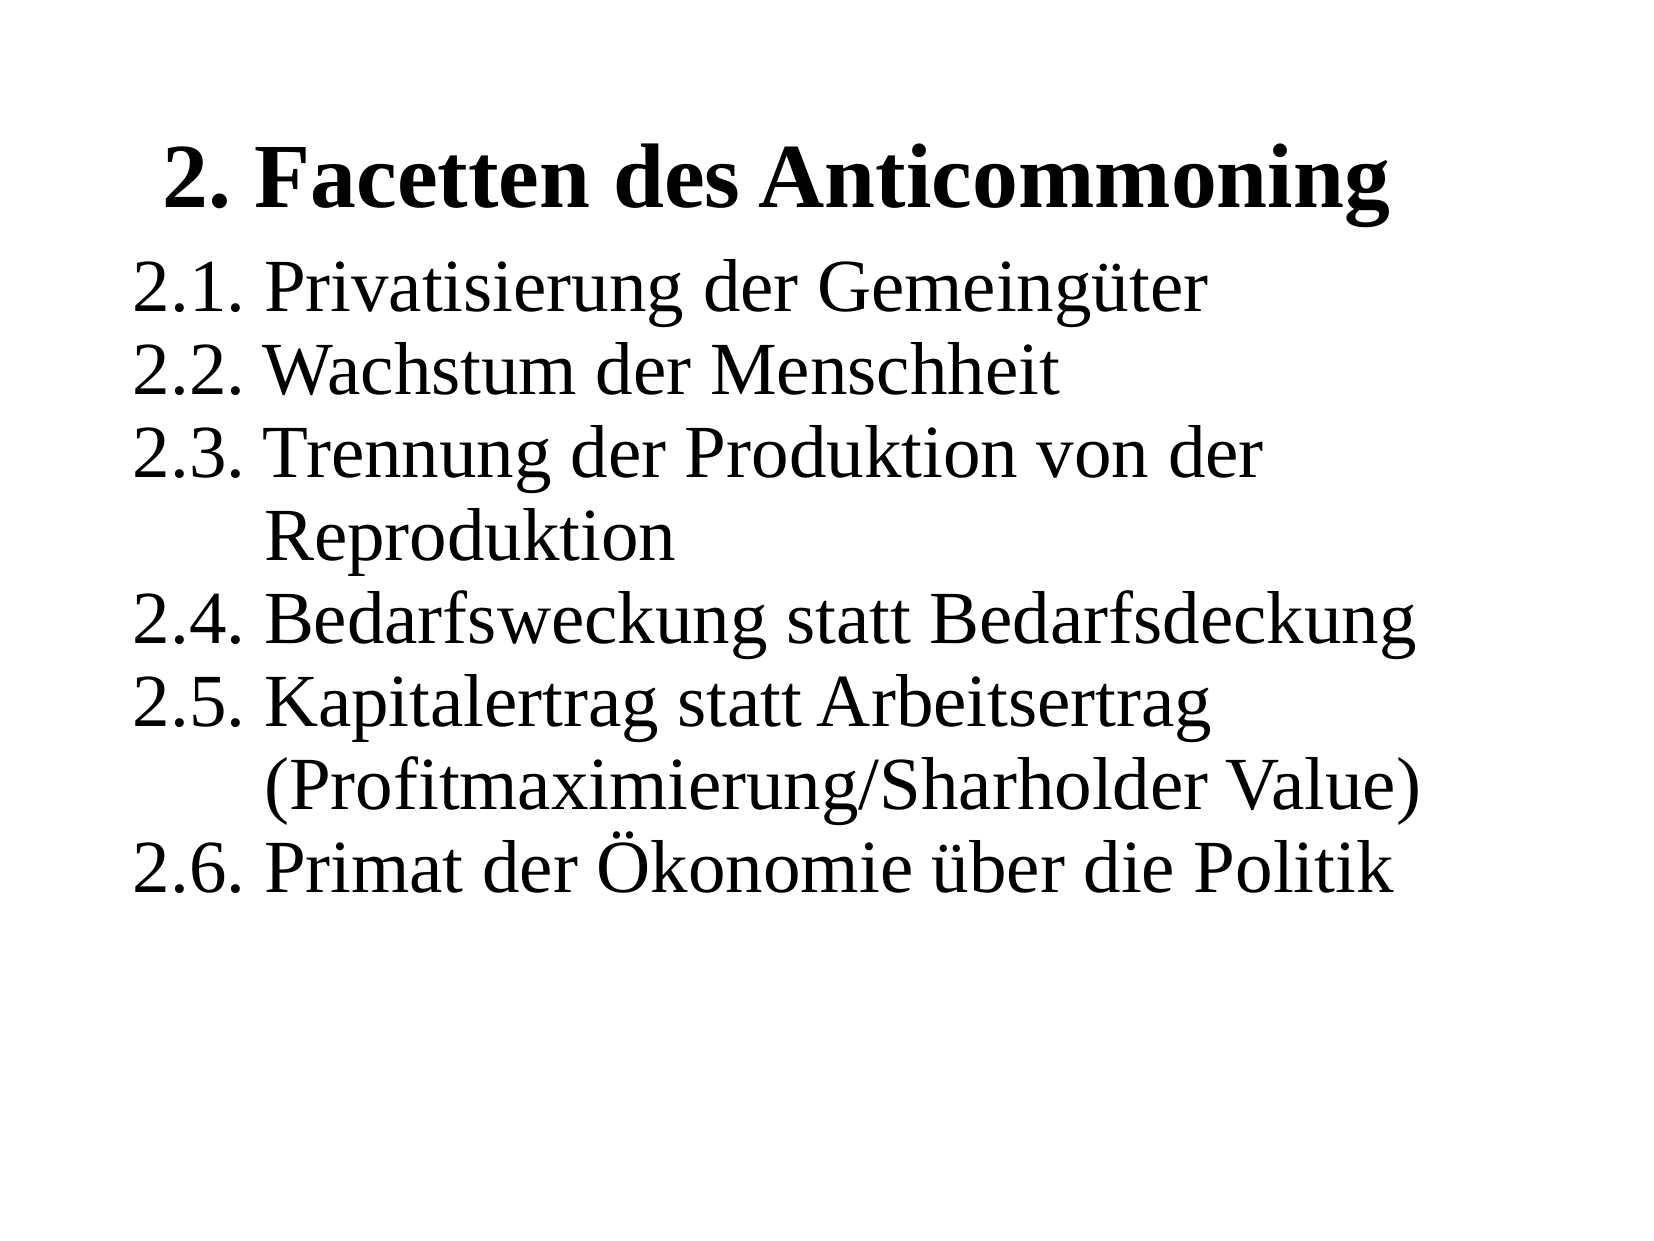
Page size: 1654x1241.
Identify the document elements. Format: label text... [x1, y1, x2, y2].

text_box 2. Facetten des Anticommoning 2.1. Privatisierung der Gemeingüter 2.2. Wachstum der Menschheit 2.3. Trennung der Produktion von der Reproduktion 2.4. Bedarfsweckung statt Bedarfsdeckung 2.5. Kapitalertrag statt Arbeitsertrag (Profitmaximierung/Sharholder Value) 2.6. Primat der Ökonomie über die Politik [118, 118, 1565, 916]
